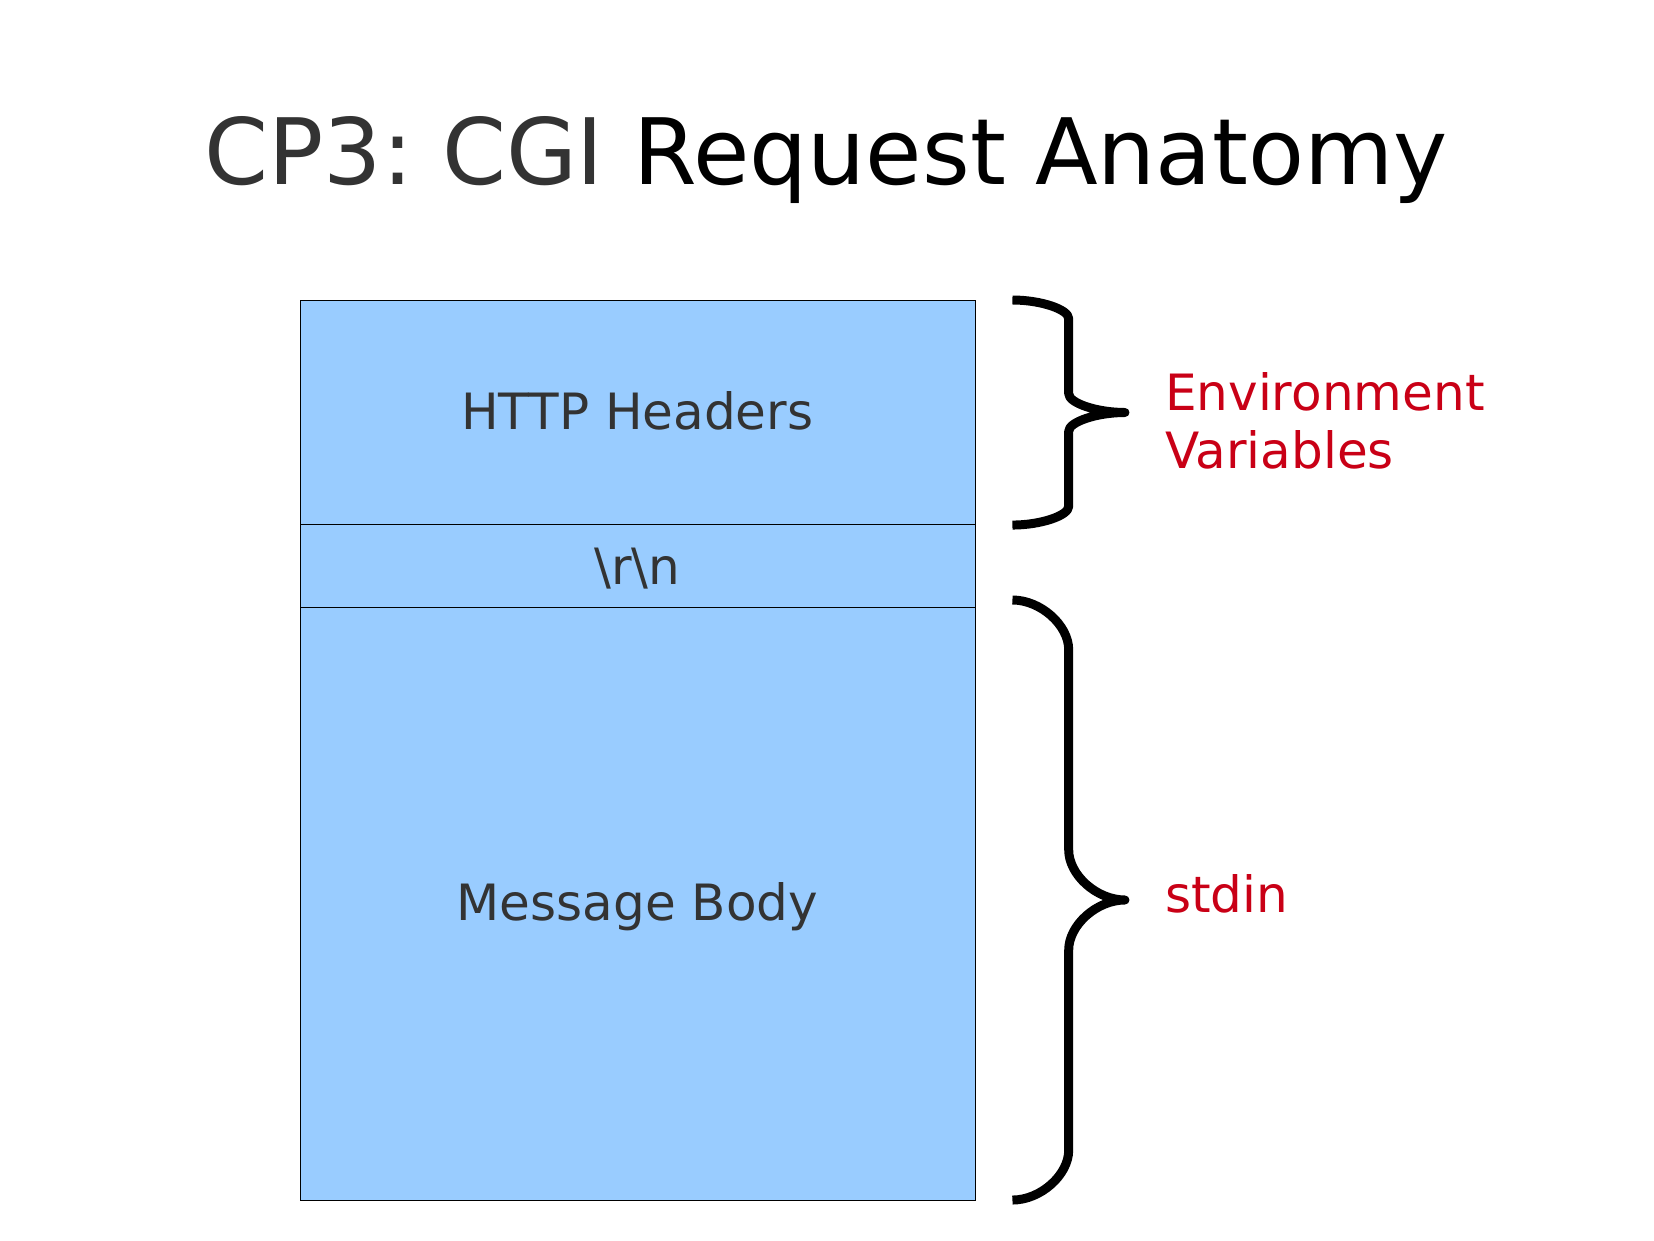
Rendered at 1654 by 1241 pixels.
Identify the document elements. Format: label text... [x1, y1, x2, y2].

text_box HTTP Headers [300, 300, 976, 524]
text_box Environment Variables [1150, 356, 1500, 488]
title CP3: CGI Request Anatomy [82, 49, 1571, 257]
text_box stdin [1150, 858, 1304, 932]
text_box Message Body [300, 607, 976, 1201]
text_box \r\n [300, 524, 976, 607]
